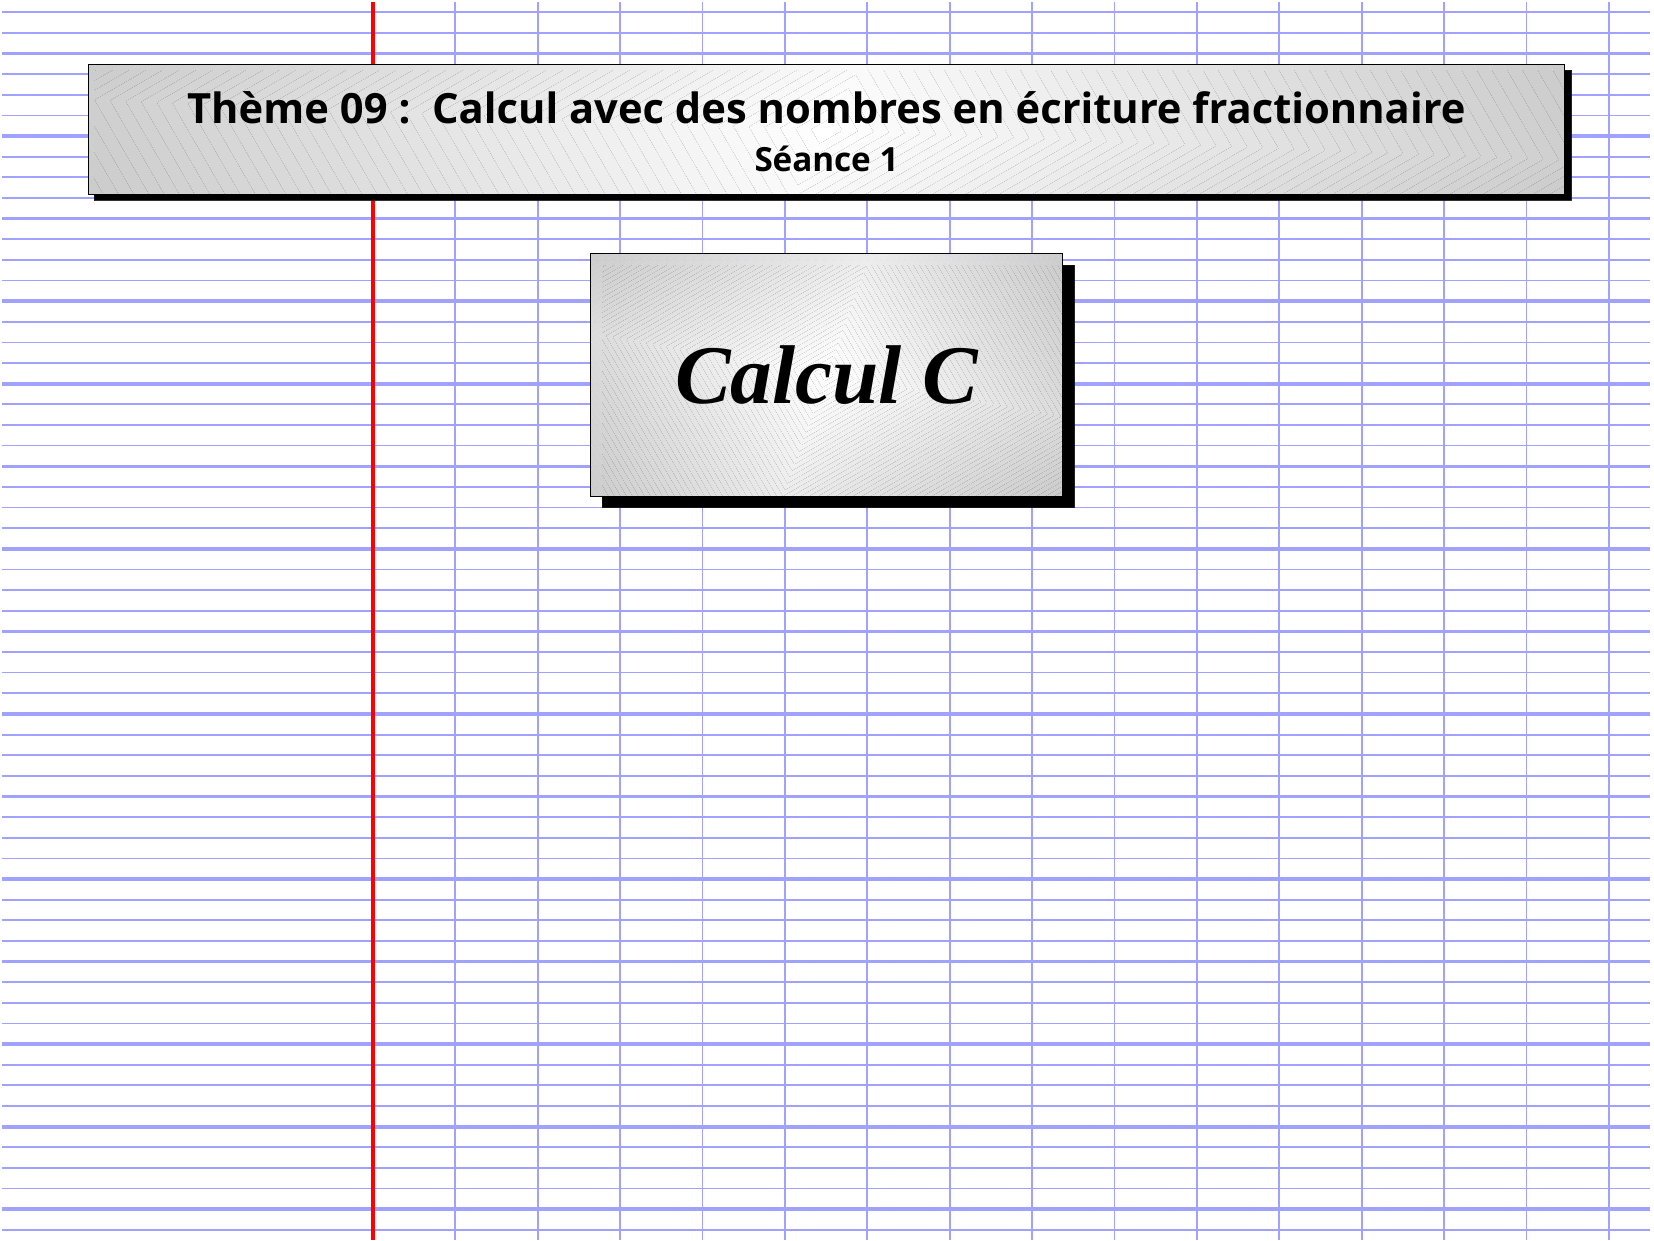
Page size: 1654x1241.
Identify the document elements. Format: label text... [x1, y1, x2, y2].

text_box Calcul C [590, 253, 1063, 497]
text_box Thème 09 : Calcul avec des nombres en écriture fractionnaire Séance 1 [88, 64, 1565, 195]
picture [0, 0, 1654, 1241]
